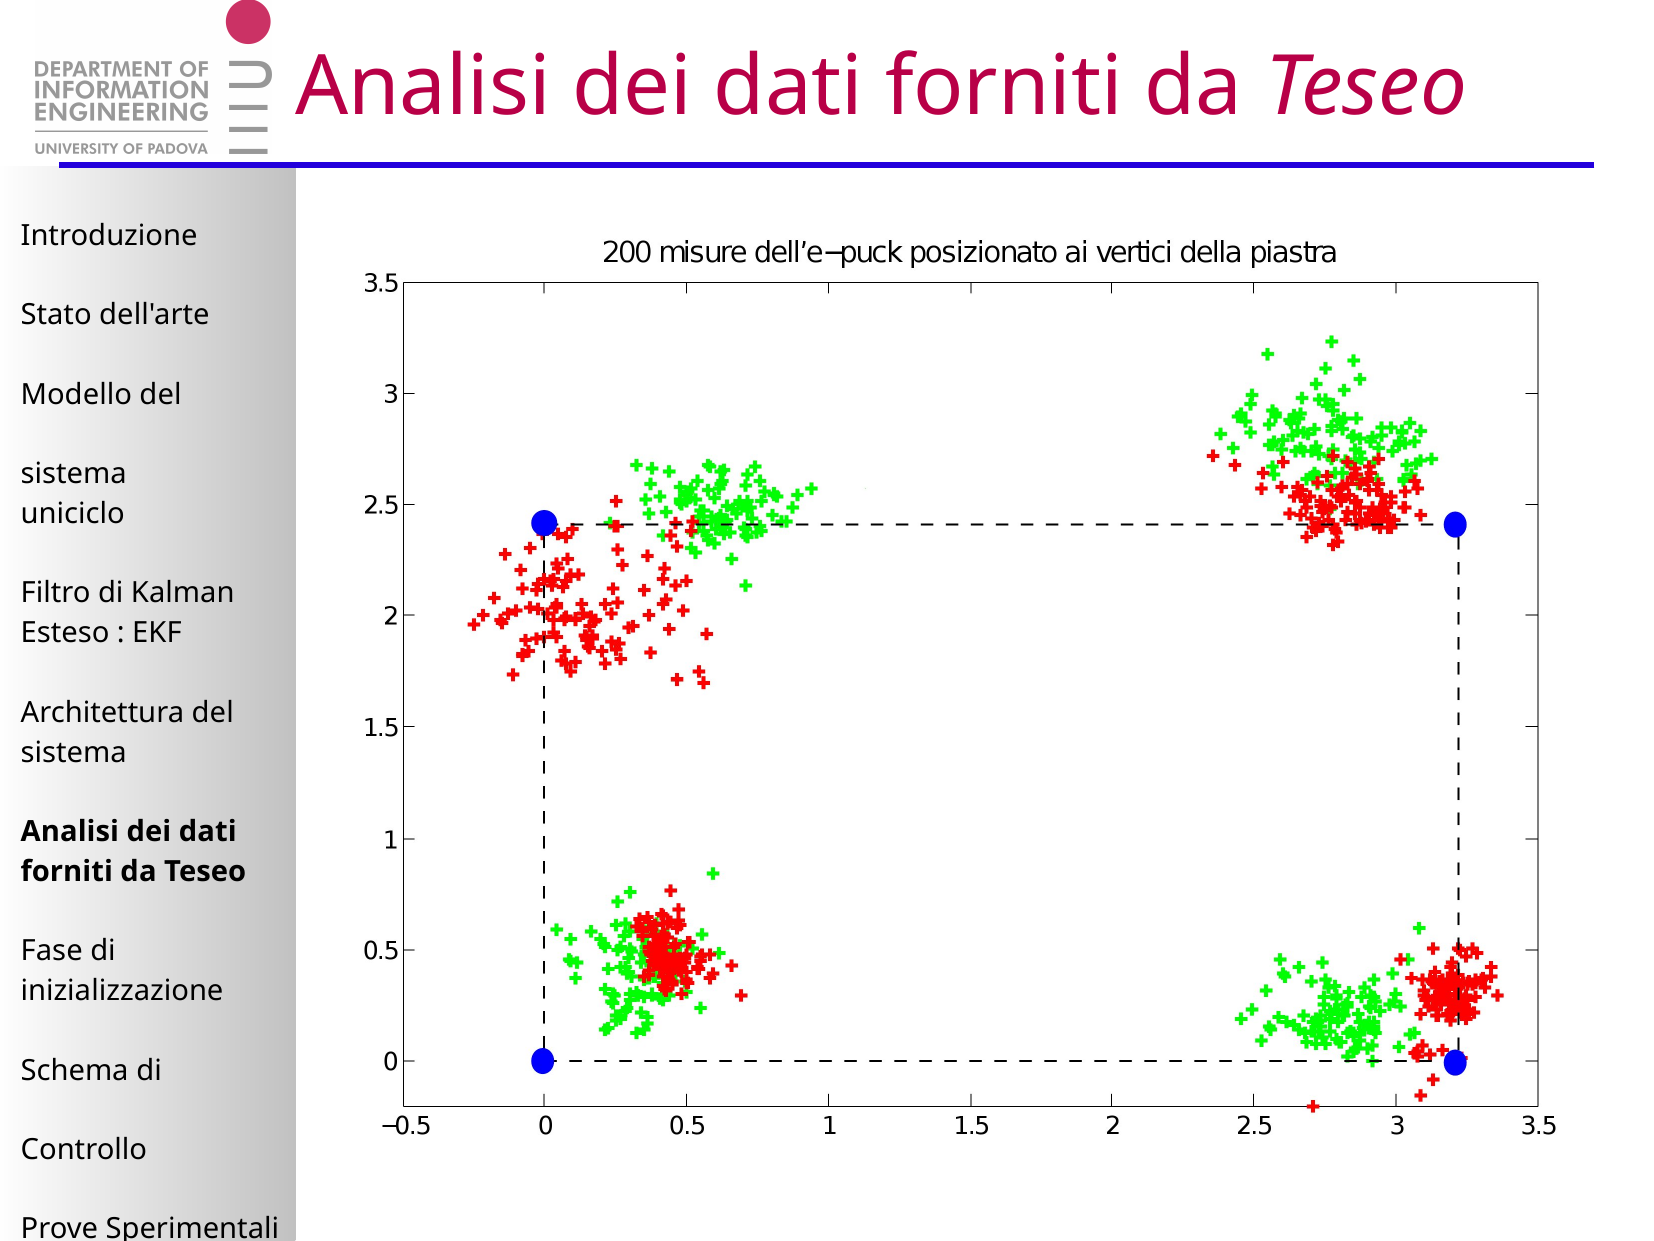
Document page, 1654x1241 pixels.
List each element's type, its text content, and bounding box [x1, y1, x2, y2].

text_box Introduzione Stato dell'arte Modello del sistema uniciclo Filtro di Kalman Esteso : EKF Architettura del sistema Analisi dei dati forniti da Teseo Fase di inizializzazione Schema di Controllo Prove Sperimentali Conclusioni Sviluppi futuri [5, 206, 302, 1211]
picture [35, 0, 272, 154]
picture [341, 206, 1565, 1155]
title Analisi dei dati forniti da Teseo [295, 0, 1595, 186]
